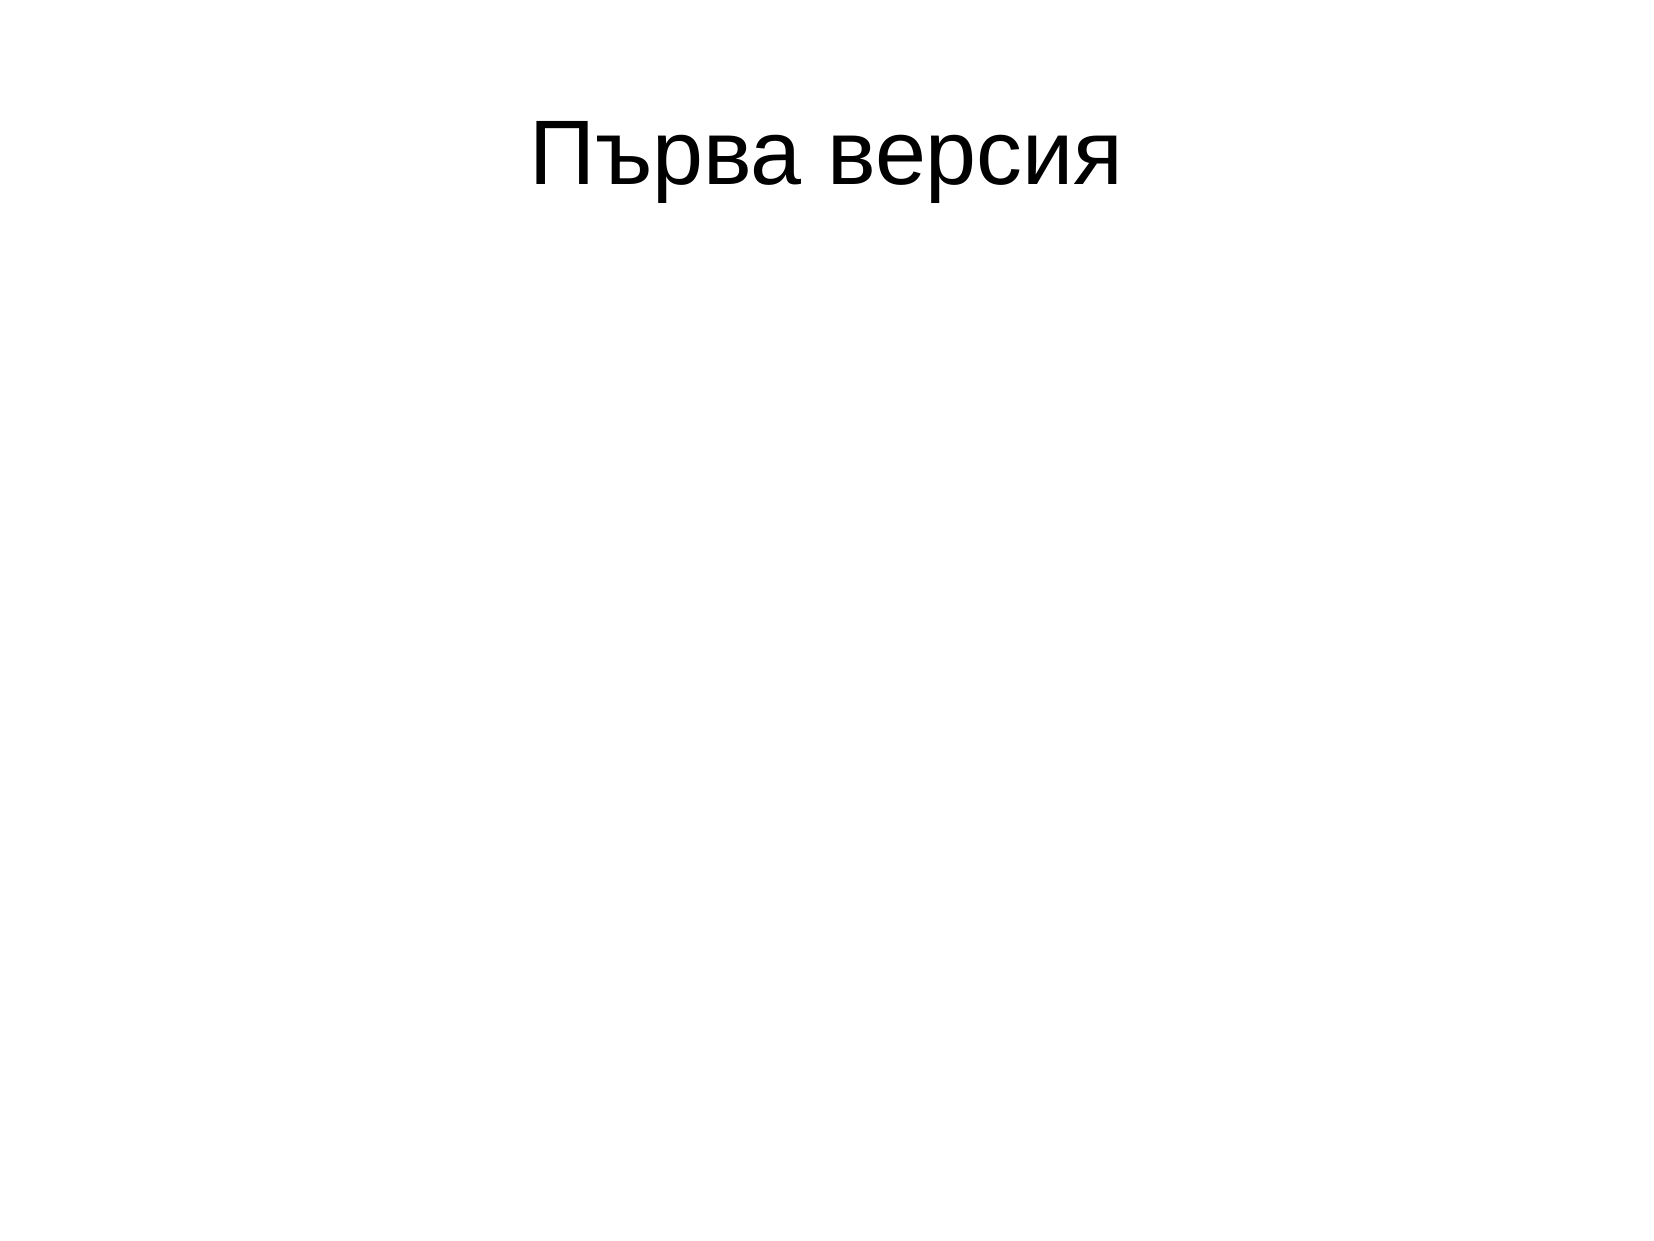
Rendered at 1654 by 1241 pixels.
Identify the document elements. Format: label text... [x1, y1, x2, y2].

title Първа версия [82, 49, 1571, 257]
